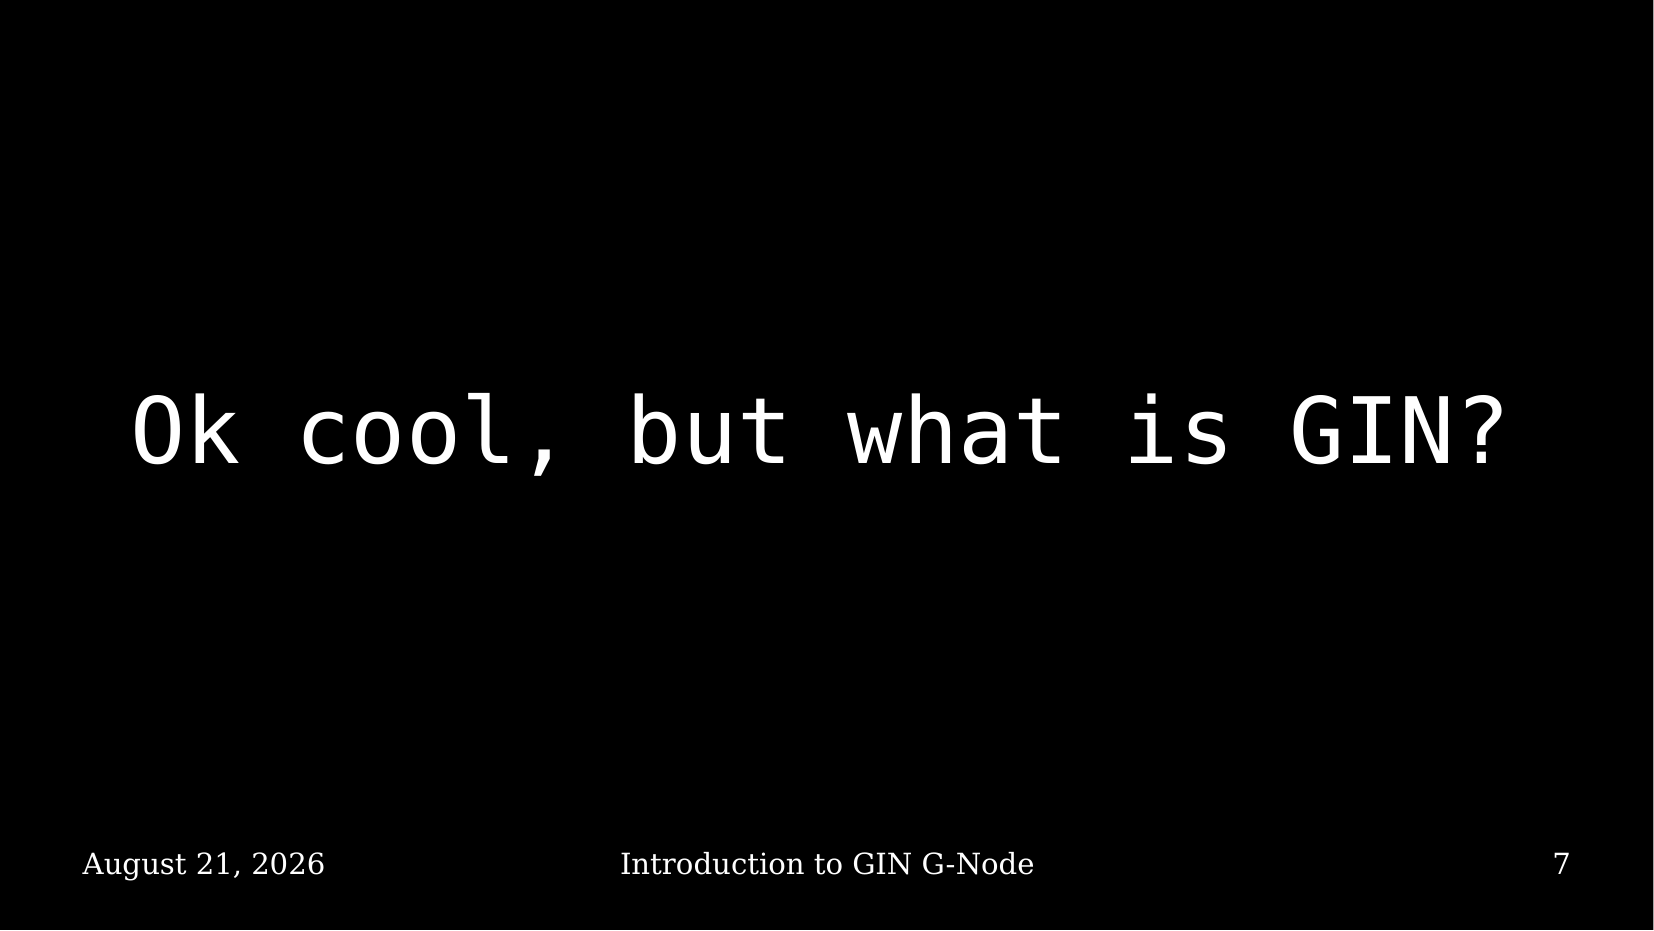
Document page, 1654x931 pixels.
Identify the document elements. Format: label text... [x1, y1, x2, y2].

title Ok cool, but what is GIN? [76, 354, 1565, 510]
